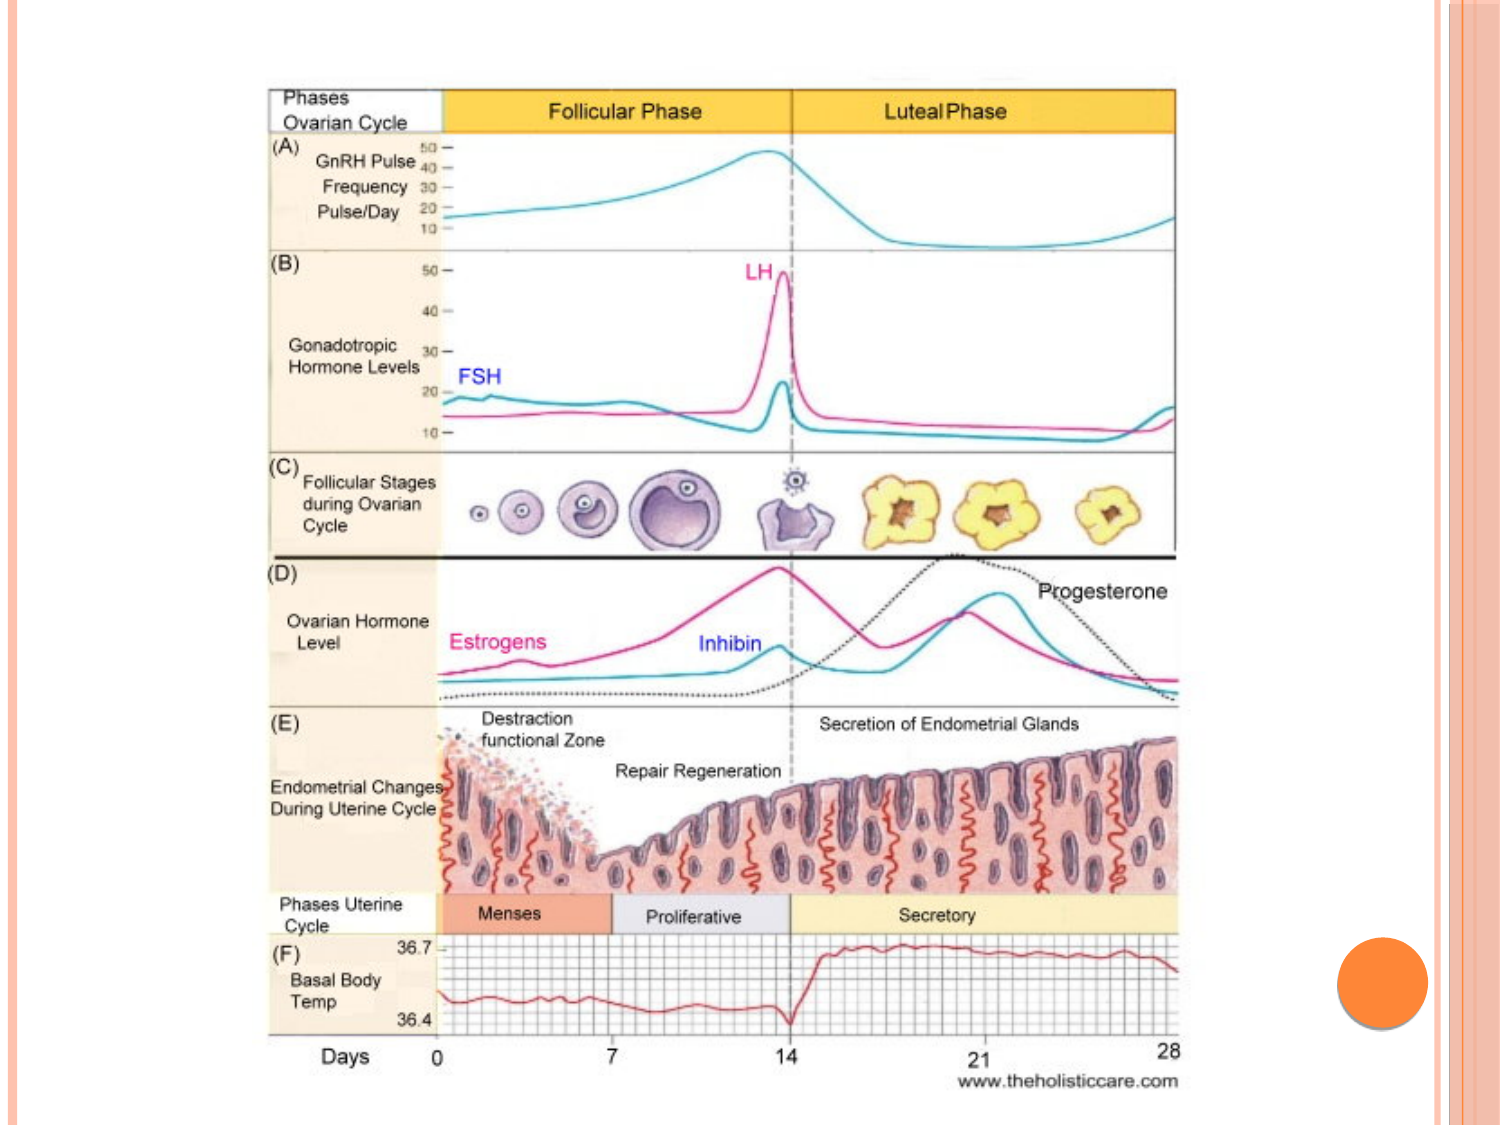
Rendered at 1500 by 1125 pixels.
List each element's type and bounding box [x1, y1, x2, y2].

picture [252, 66, 1209, 1094]
